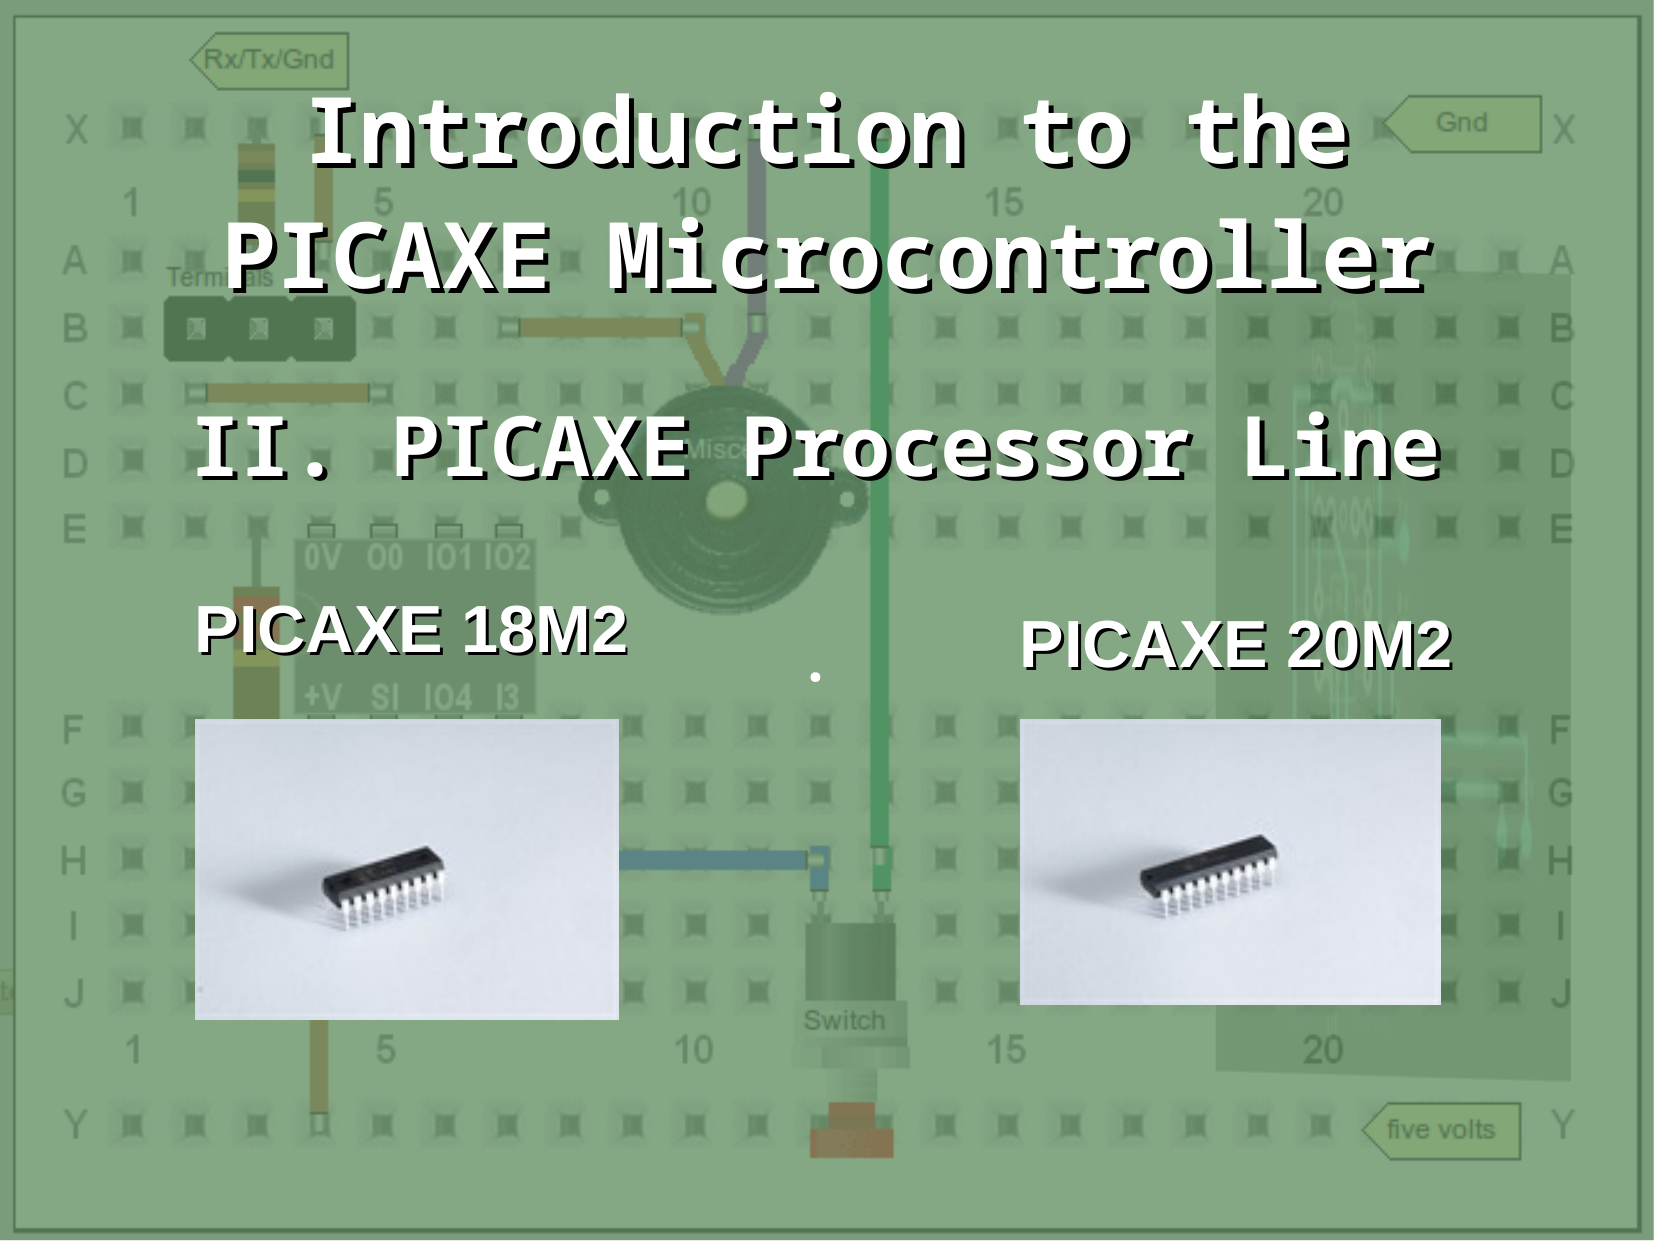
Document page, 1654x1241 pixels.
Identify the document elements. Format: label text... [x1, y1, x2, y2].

picture [0, 0, 1654, 1241]
text_box PICAXE 20M2 [1005, 600, 1471, 690]
subtitle II. PICAXE Processor Line [71, 406, 1561, 1153]
text_box PICAXE 18M2 [180, 585, 646, 675]
title Introduction to the PICAXE Microcontroller [82, 75, 1571, 306]
